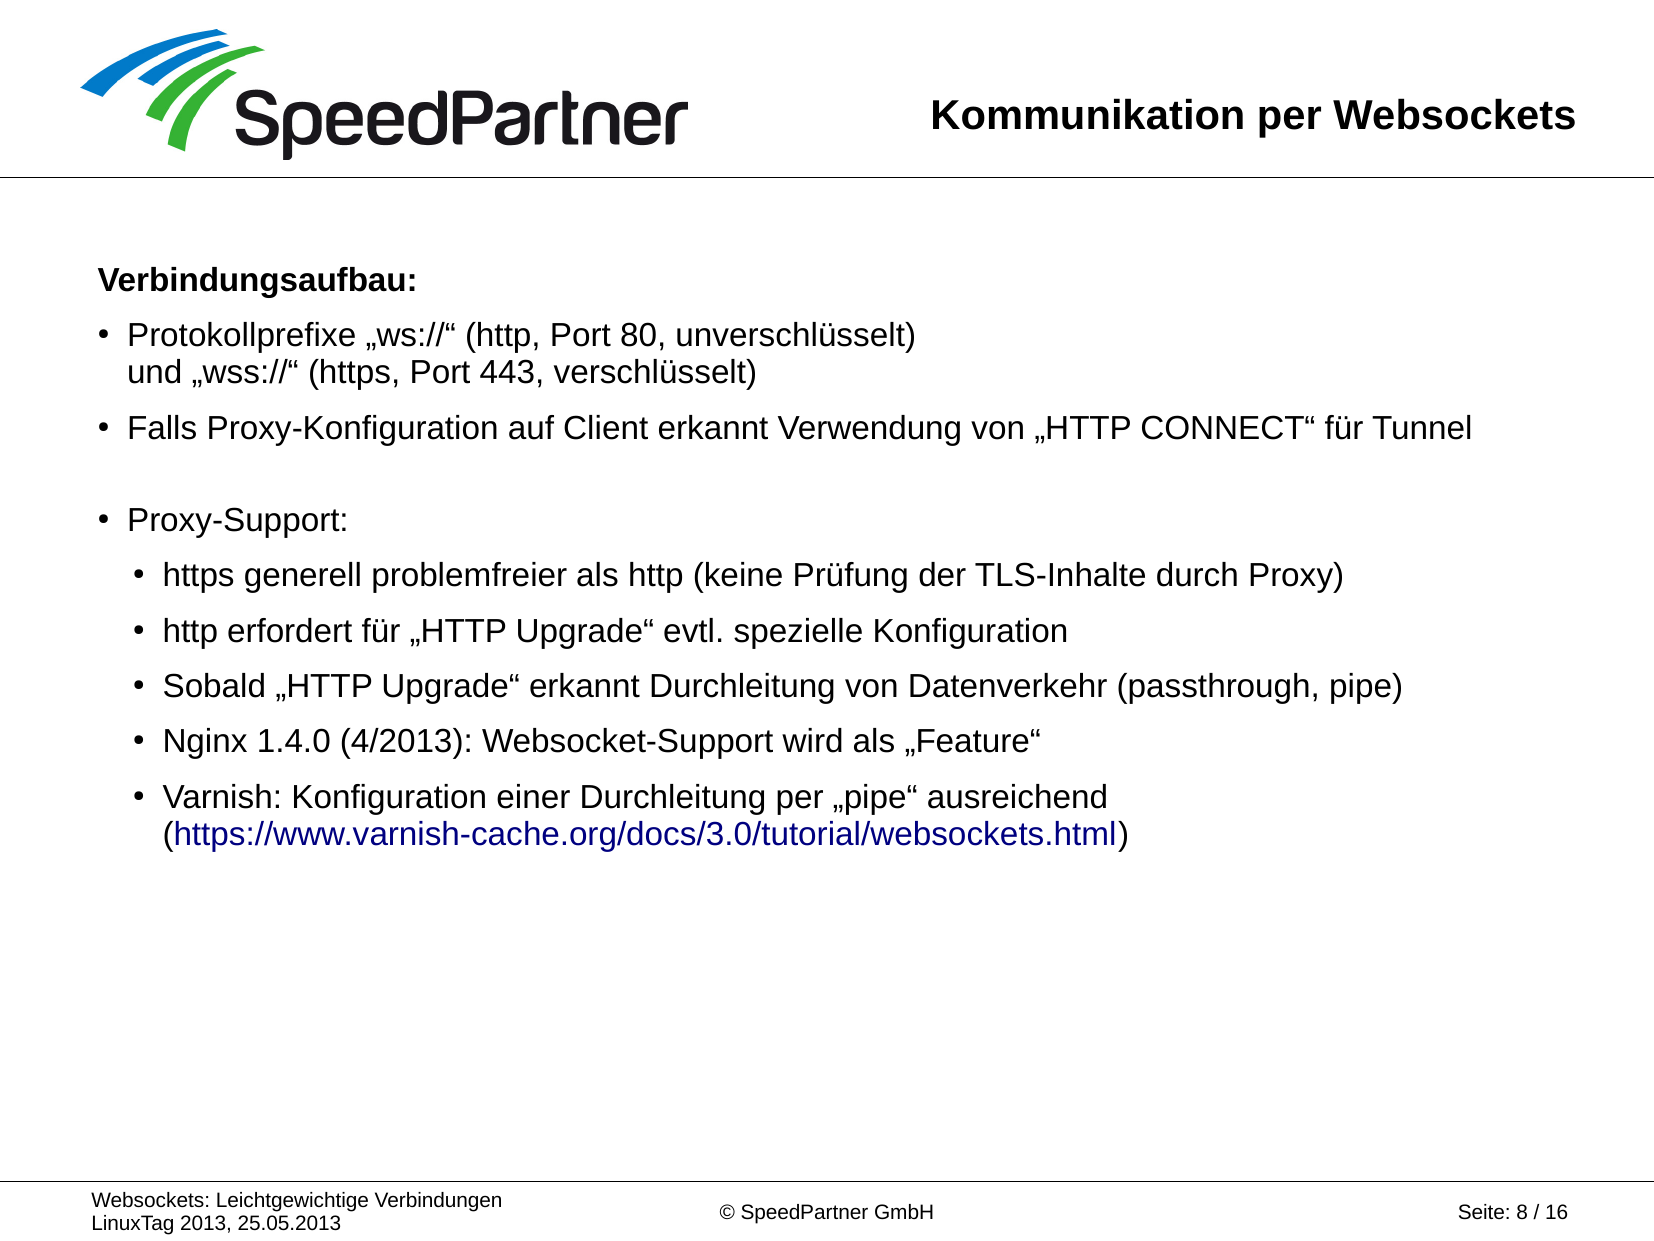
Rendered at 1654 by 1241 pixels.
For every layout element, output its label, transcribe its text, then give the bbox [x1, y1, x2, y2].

text_box Verbindungsaufbau: Protokollprefixe „ws://“ (http, Port 80, unverschlüsselt) und „wss://“ (https, Port 443, verschlüsselt) Falls Proxy-Konfiguration auf Client erkannt Verwendung von „HTTP CONNECT“ für Tunnel Proxy-Support: https generell problemfreier als http (keine Prüfung der TLS-Inhalte durch Proxy) http erfordert für „HTTP Upgrade“ evtl. spezielle Konfiguration Sobald „HTTP Upgrade“ erkannt Durchleitung von Datenverkehr (passthrough, pipe) Nginx 1.4.0 (4/2013): Websocket-Support wird als „Feature“ Varnish: Konfiguration einer Durchleitung per „pipe“ ausreichend (https://www.varnish-cache.org/docs/3.0/tutorial/websockets.html) [82, 254, 1565, 1177]
picture [80, 29, 688, 160]
title Kommunikation per Websockets [590, 70, 1577, 160]
